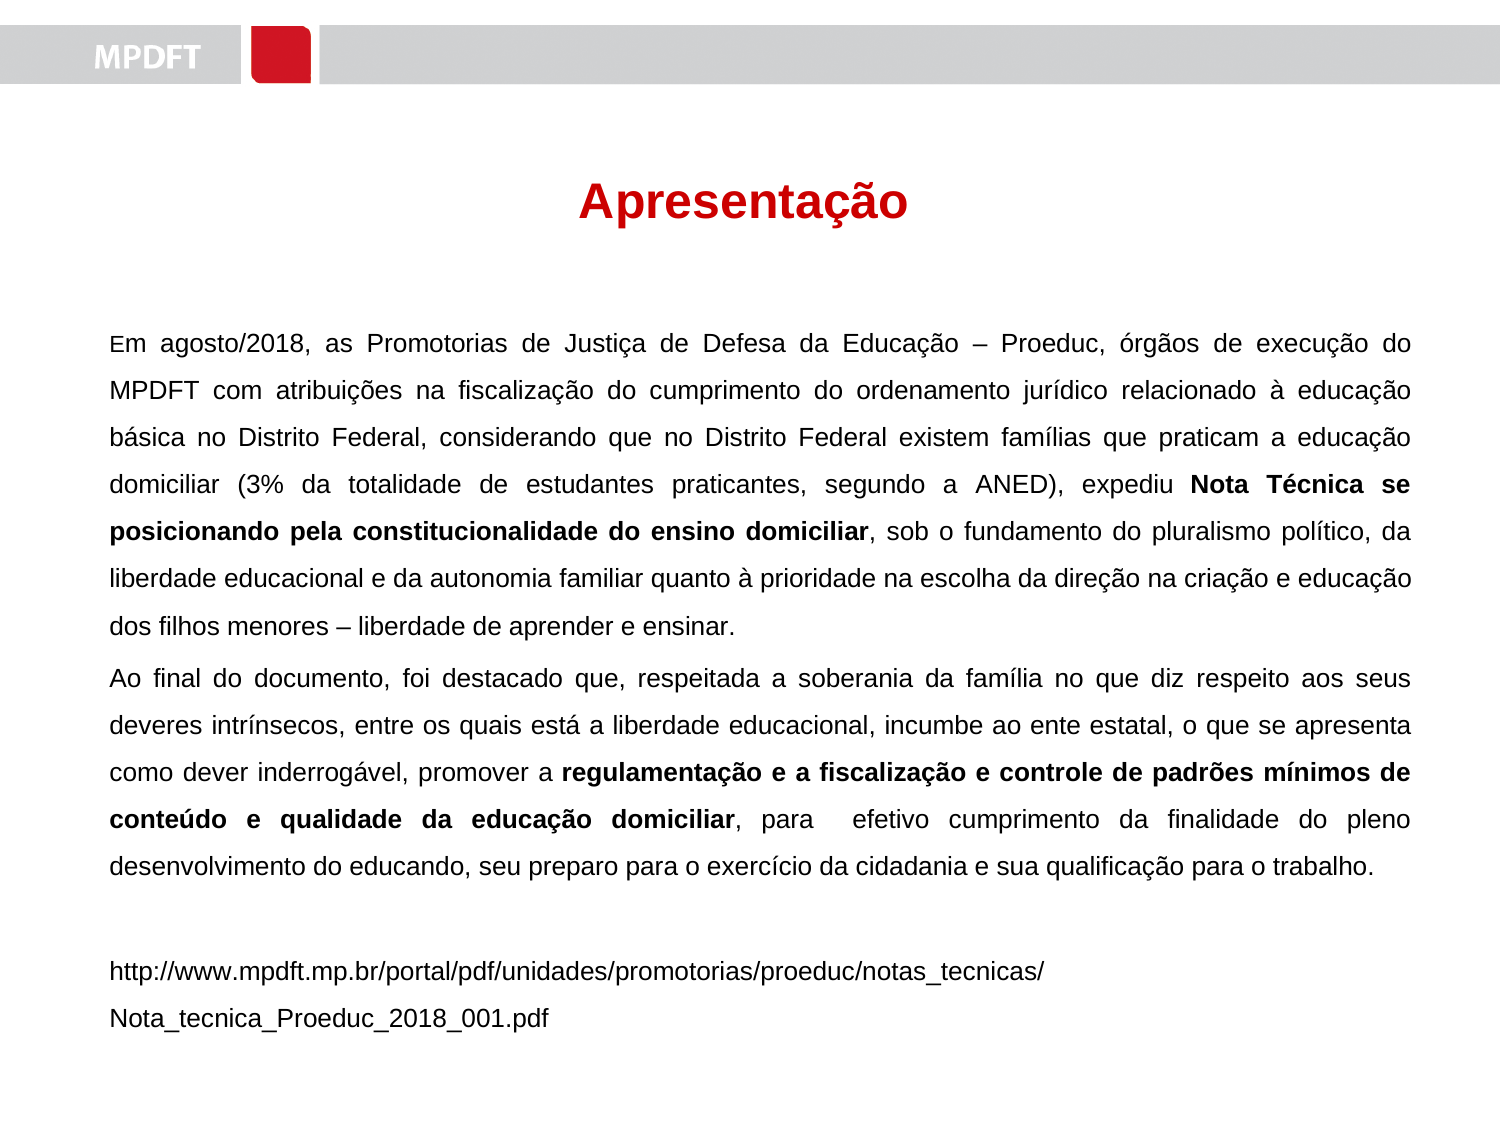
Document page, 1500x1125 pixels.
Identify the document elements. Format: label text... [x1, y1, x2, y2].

text_box Em agosto/2018, as Promotorias de Justiça de Defesa da Educação – Proeduc, órgãos de execução do MPDFT com atribuições na fiscalização do cumprimento do ordenamento jurídico relacionado à educação básica no Distrito Federal, considerando que no Distrito Federal existem famílias que praticam a educação domiciliar (3% da totalidade de estudantes praticantes, segundo a ANED), expediu Nota Técnica se posicionando pela constitucionalidade do ensino domiciliar, sob o fundamento do pluralismo político, da liberdade educacional e da autonomia familiar quanto à prioridade na escolha da direção na criação e educação dos filhos menores – liberdade de aprender e ensinar. Ao final do documento, foi destacado que, respeitada a soberania da família no que diz respeito aos seus deveres intrínsecos, entre os quais está a liberdade educacional, incumbe ao ente estatal, o que se apresenta como dever inderrogável, promover a regulamentação e a fiscalização e controle de padrões mínimos de conteúdo e qualidade da educação domiciliar, para efetivo cumprimento da finalidade do pleno desenvolvimento do educando, seu preparo para o exercício da cidadania e sua qualificação para o trabalho. http://www.mpdft.mp.br/portal/pdf/unidades/promotorias/proeduc/notas_tecnicas/Nota_tecnica_Proeduc_2018_001.pdf [75, 302, 1426, 1125]
picture [0, 0, 1500, 1125]
text_box Apresentação [64, 160, 1424, 237]
